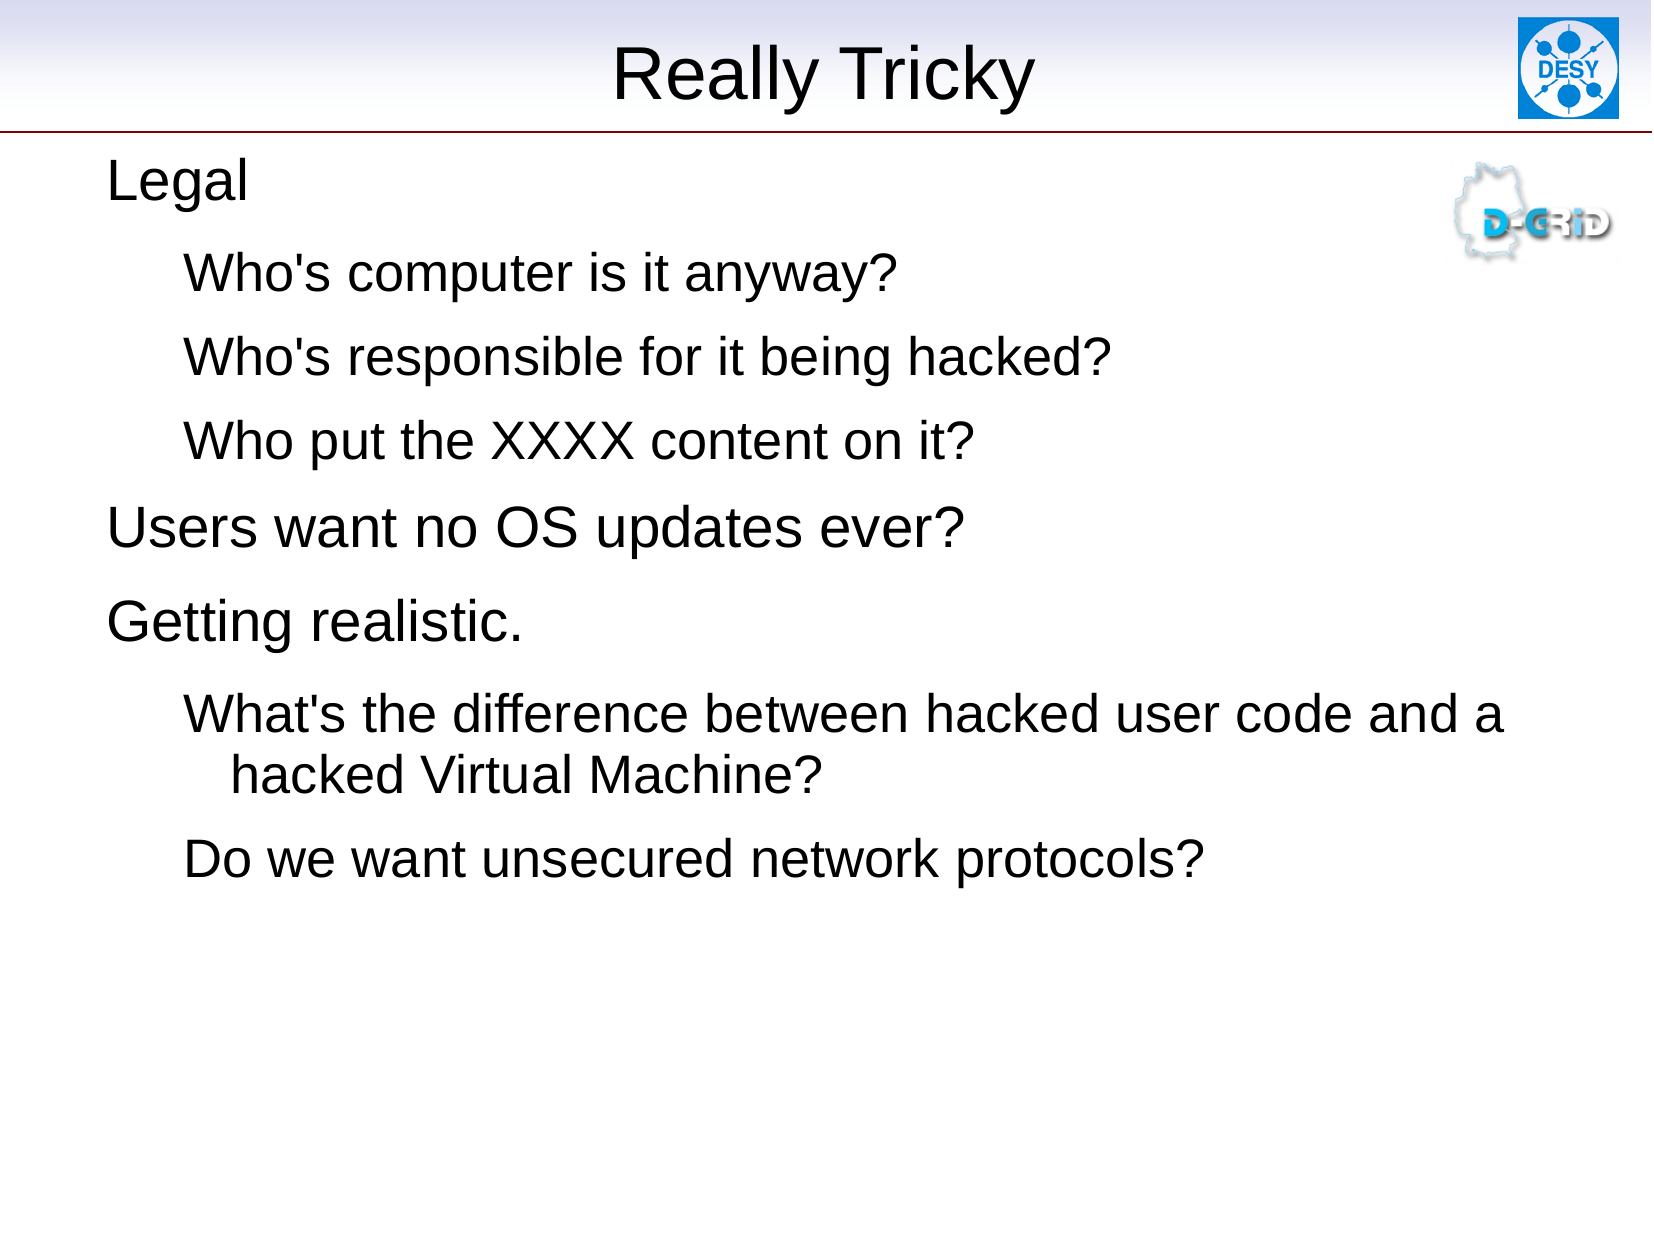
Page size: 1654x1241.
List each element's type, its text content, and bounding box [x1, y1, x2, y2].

picture [1565, 17, 1619, 119]
picture [1577, 147, 1646, 266]
list Legal Who's computer is it anyway? Who's responsible for it being hacked? Who put the XXXX content on it? Users want no OS updates ever? Getting realistic. What's the difference between hacked user code and a hacked Virtual Machine? Do we want unsecured network protocols? [88, 147, 1577, 1114]
title Really Tricky [82, 0, 1565, 148]
